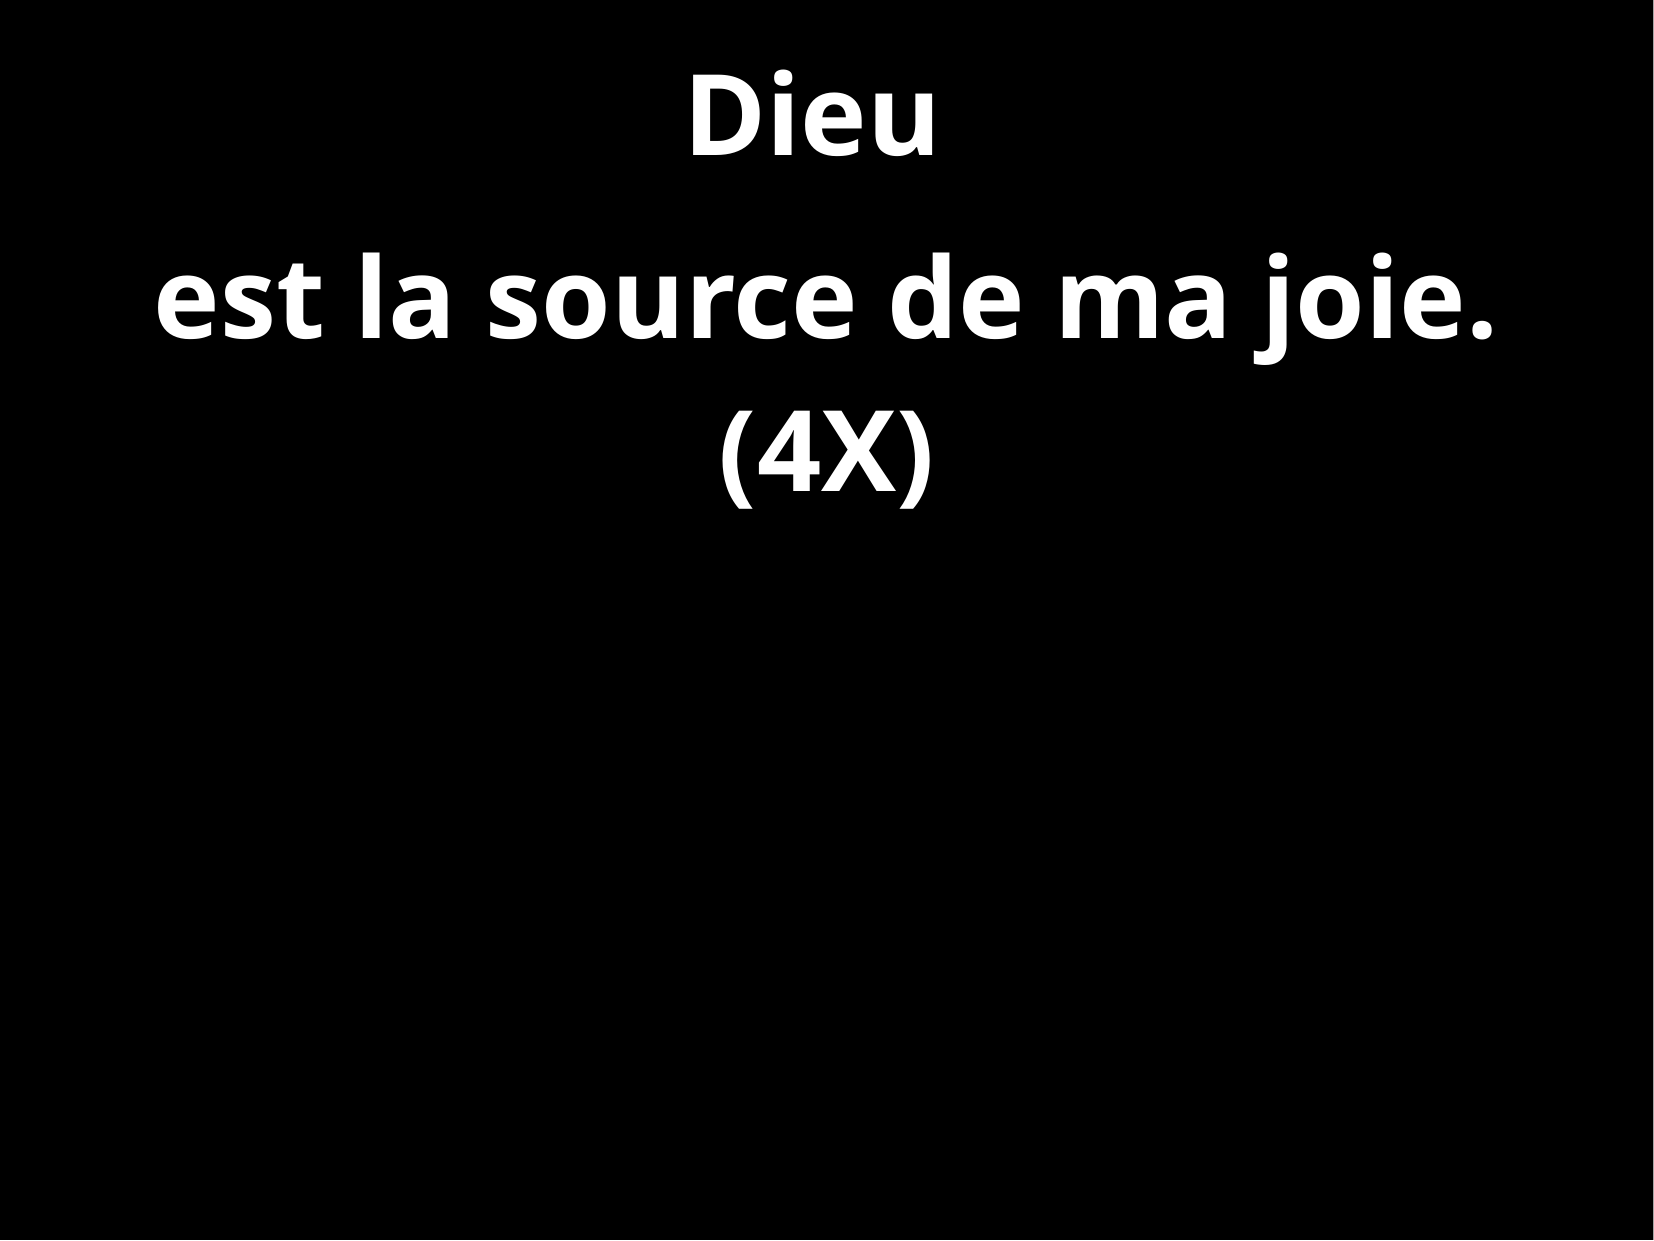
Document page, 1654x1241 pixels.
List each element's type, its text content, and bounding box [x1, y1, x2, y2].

list Dieu est la source de ma joie. (4X) [82, 35, 1571, 1109]
